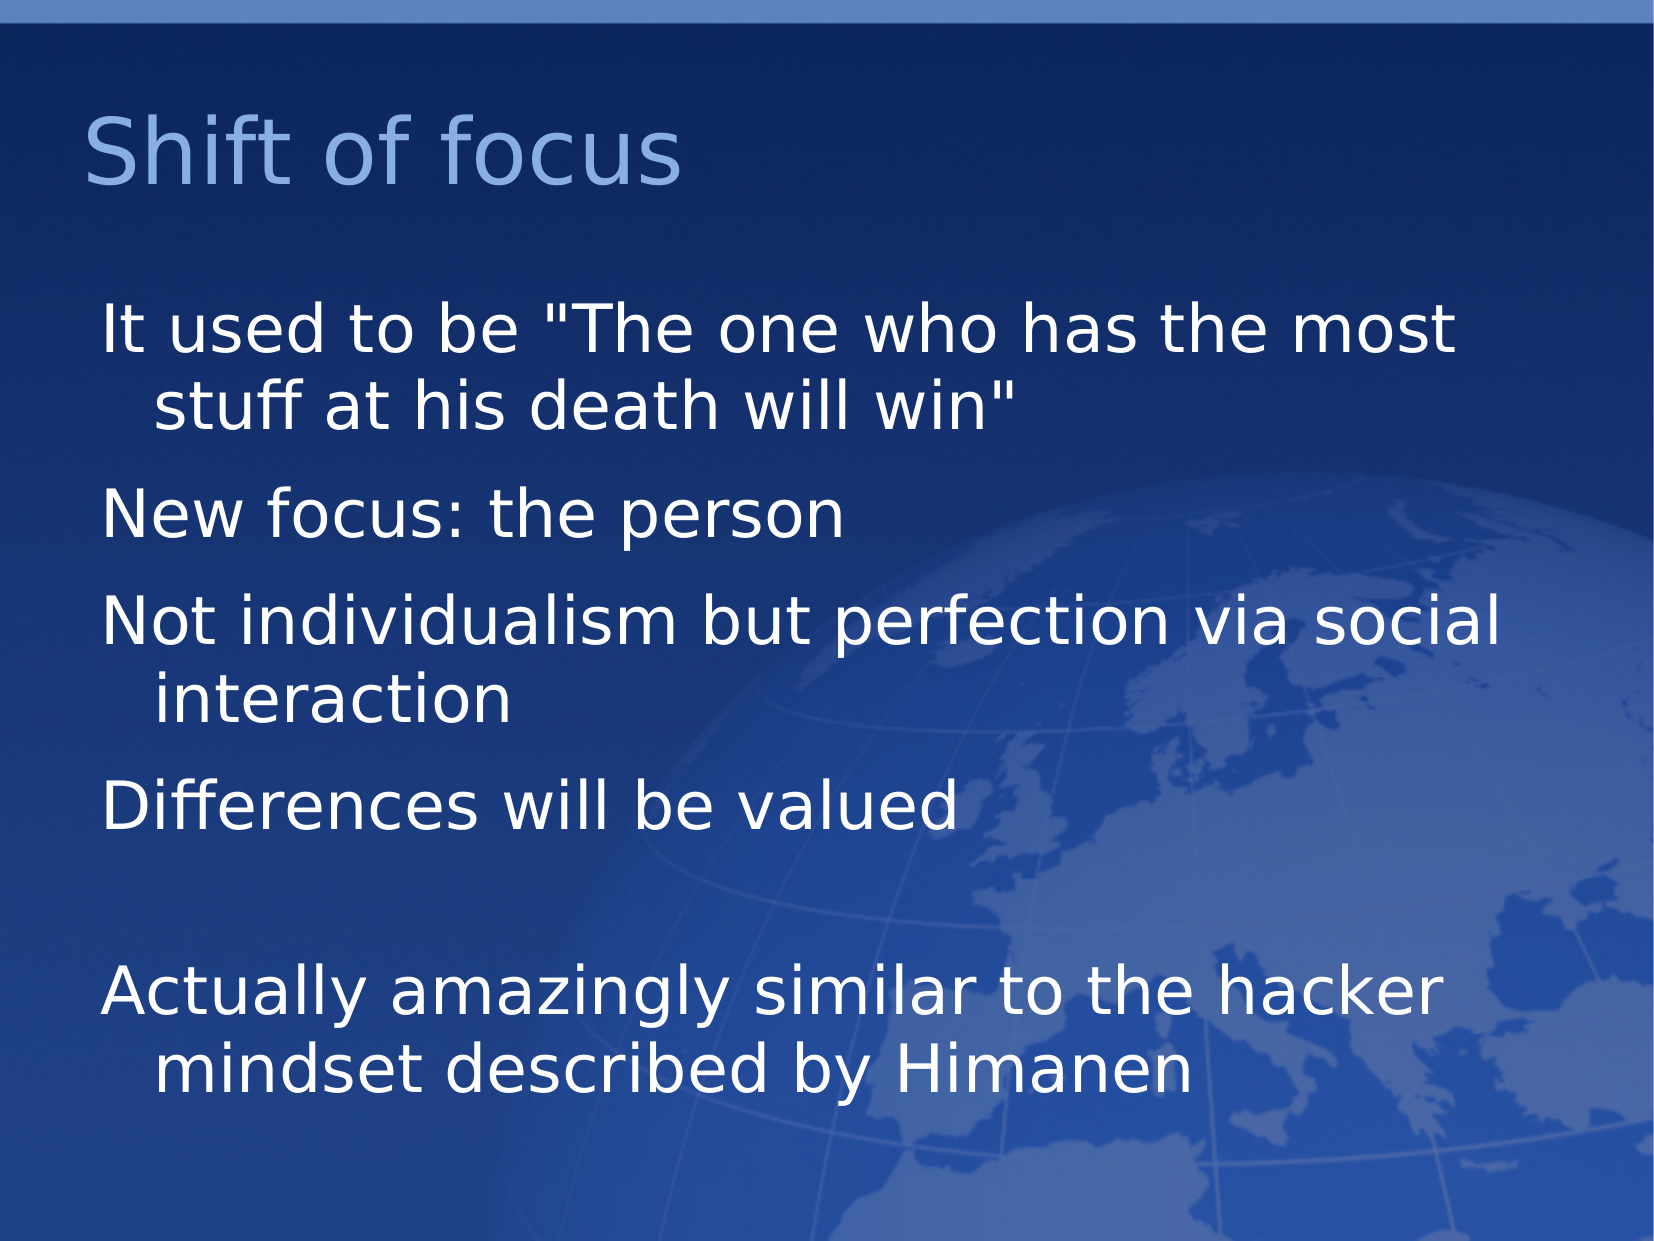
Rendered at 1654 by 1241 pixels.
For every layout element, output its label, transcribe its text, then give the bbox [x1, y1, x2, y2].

list It used to be "The one who has the most stuff at his death will win" New focus: the person Not individualism but perfection via social interaction Differences will be valued Actually amazingly similar to the hacker mindset described by Himanen [82, 290, 1571, 1109]
picture [0, 0, 1654, 1241]
title Shift of focus [82, 56, 1571, 250]
